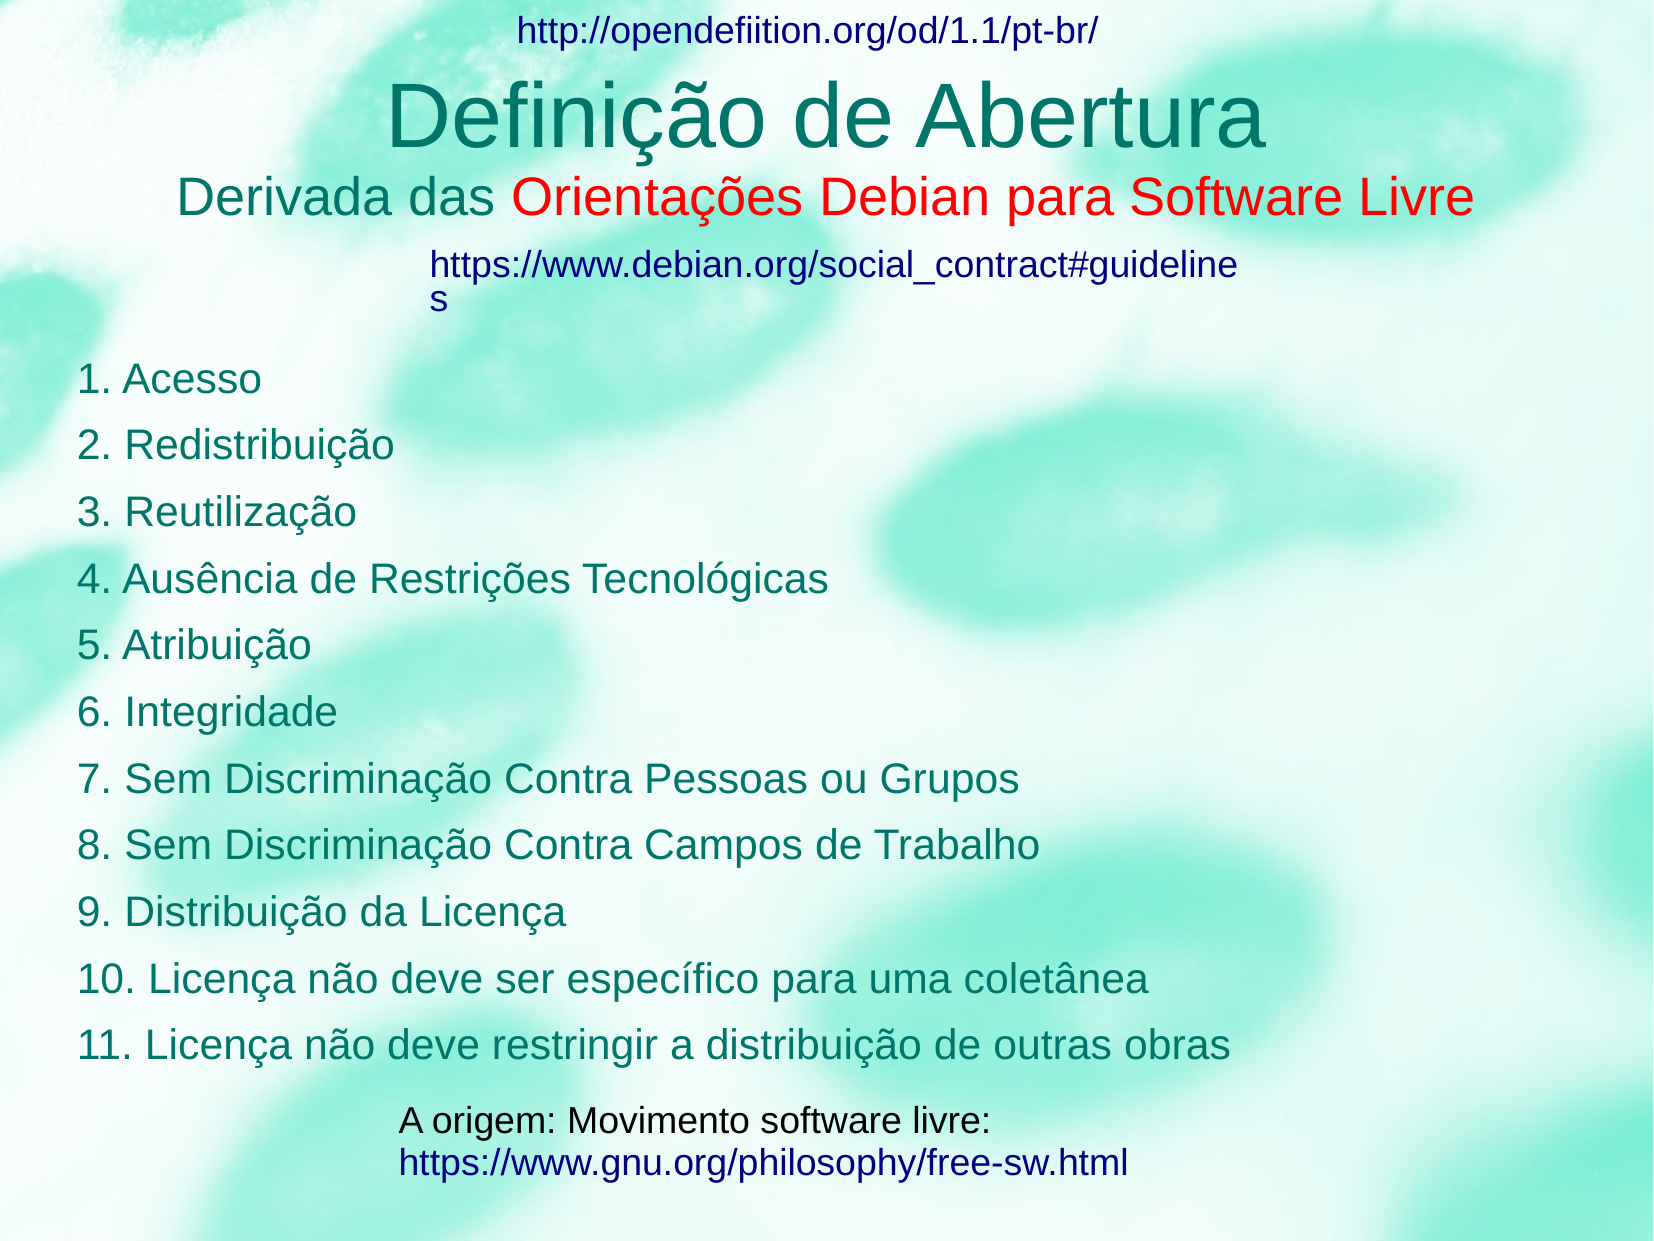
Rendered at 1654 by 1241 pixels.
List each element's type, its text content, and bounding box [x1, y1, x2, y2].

text_box https://www.debian.org/social_contract#guidelines [414, 236, 1270, 294]
text_box A origem: Movimento software livre:https://www.gnu.org/philosophy/free-sw.html [383, 1092, 1418, 1192]
picture [0, 0, 1654, 1241]
text_box http://opendefiition.org/od/1.1/pt-br/ [501, 2, 1136, 60]
title Definição de Abertura Derivada das Orientações Debian para Software Livre [82, 64, 1571, 228]
list 1. Acesso 2. Redistribuição 3. Reutilização 4. Ausência de Restrições Tecnológicas 5. Atribuição 6. Integridade 7. Sem Discriminação Contra Pessoas ou Grupos 8. Sem Discriminação Contra Campos de Trabalho 9. Distribuição da Licença 10. Licença não deve ser específico para uma coletânea 11. Licença não deve restringir a distribuição de outras obras [76, 354, 1565, 1074]
